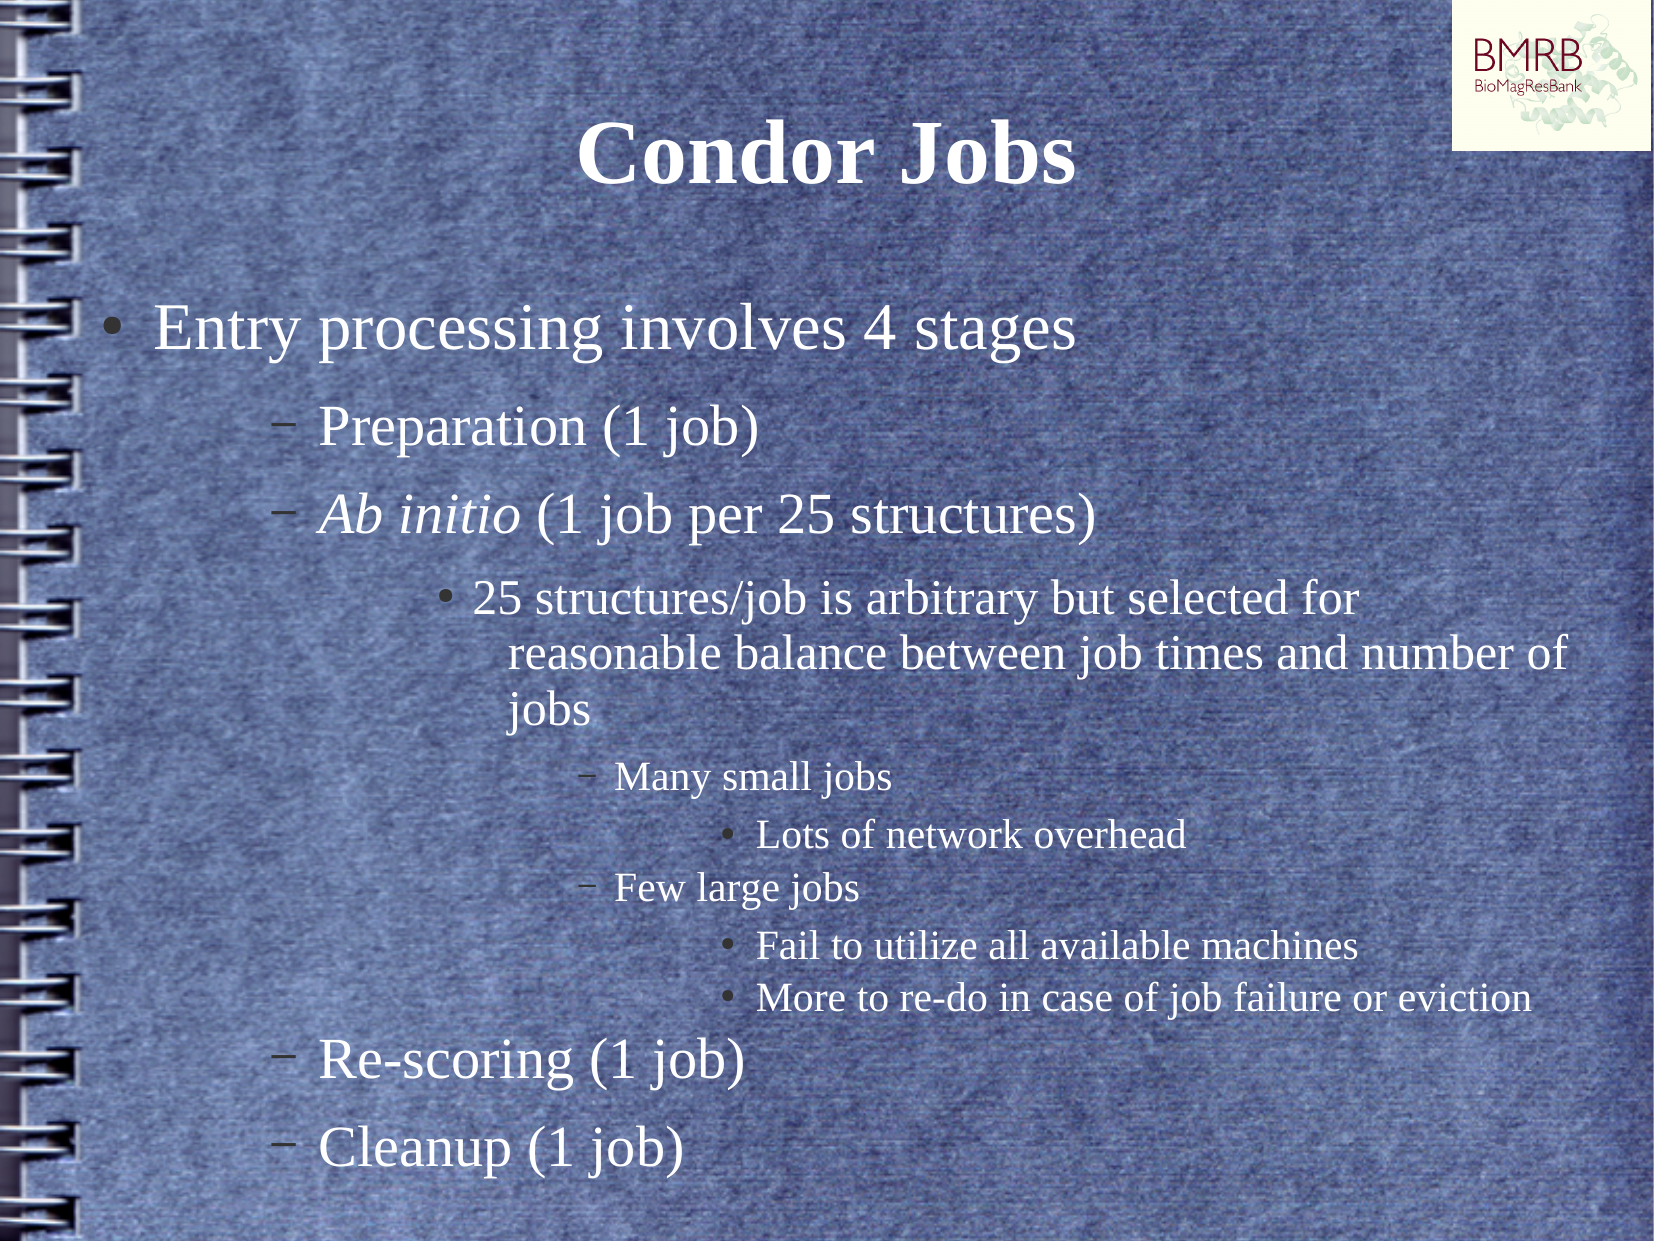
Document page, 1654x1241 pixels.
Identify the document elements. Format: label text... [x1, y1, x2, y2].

title Condor Jobs [82, 49, 1571, 257]
picture [0, 0, 1654, 1241]
list Entry processing involves 4 stages Preparation (1 job) Ab initio (1 job per 25 structures) 25 structures/job is arbitrary but selected for reasonable balance between job times and number of jobs Many small jobs Lots of network overhead Few large jobs Fail to utilize all available machines More to re-do in case of job failure or eviction Re-scoring (1 job) Cleanup (1 job) [82, 290, 1571, 1124]
